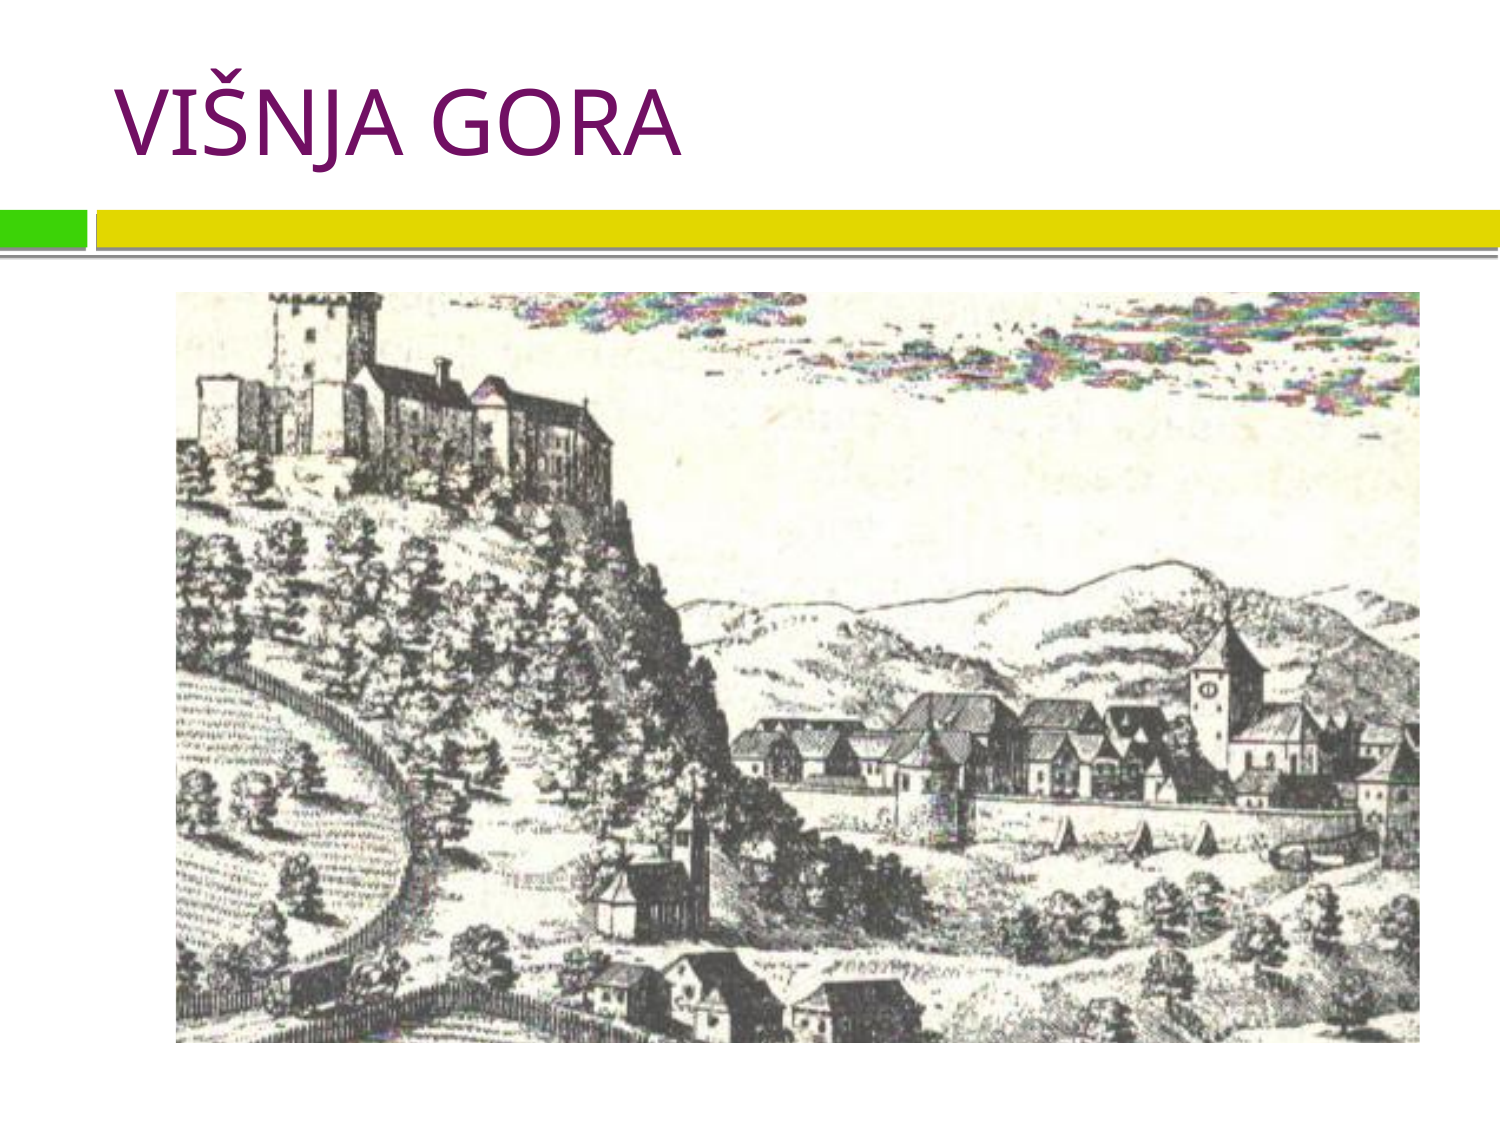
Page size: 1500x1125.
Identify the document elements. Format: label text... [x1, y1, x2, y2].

picture [175, 292, 1420, 1043]
title VIŠNJA GORA [99, 37, 1438, 200]
